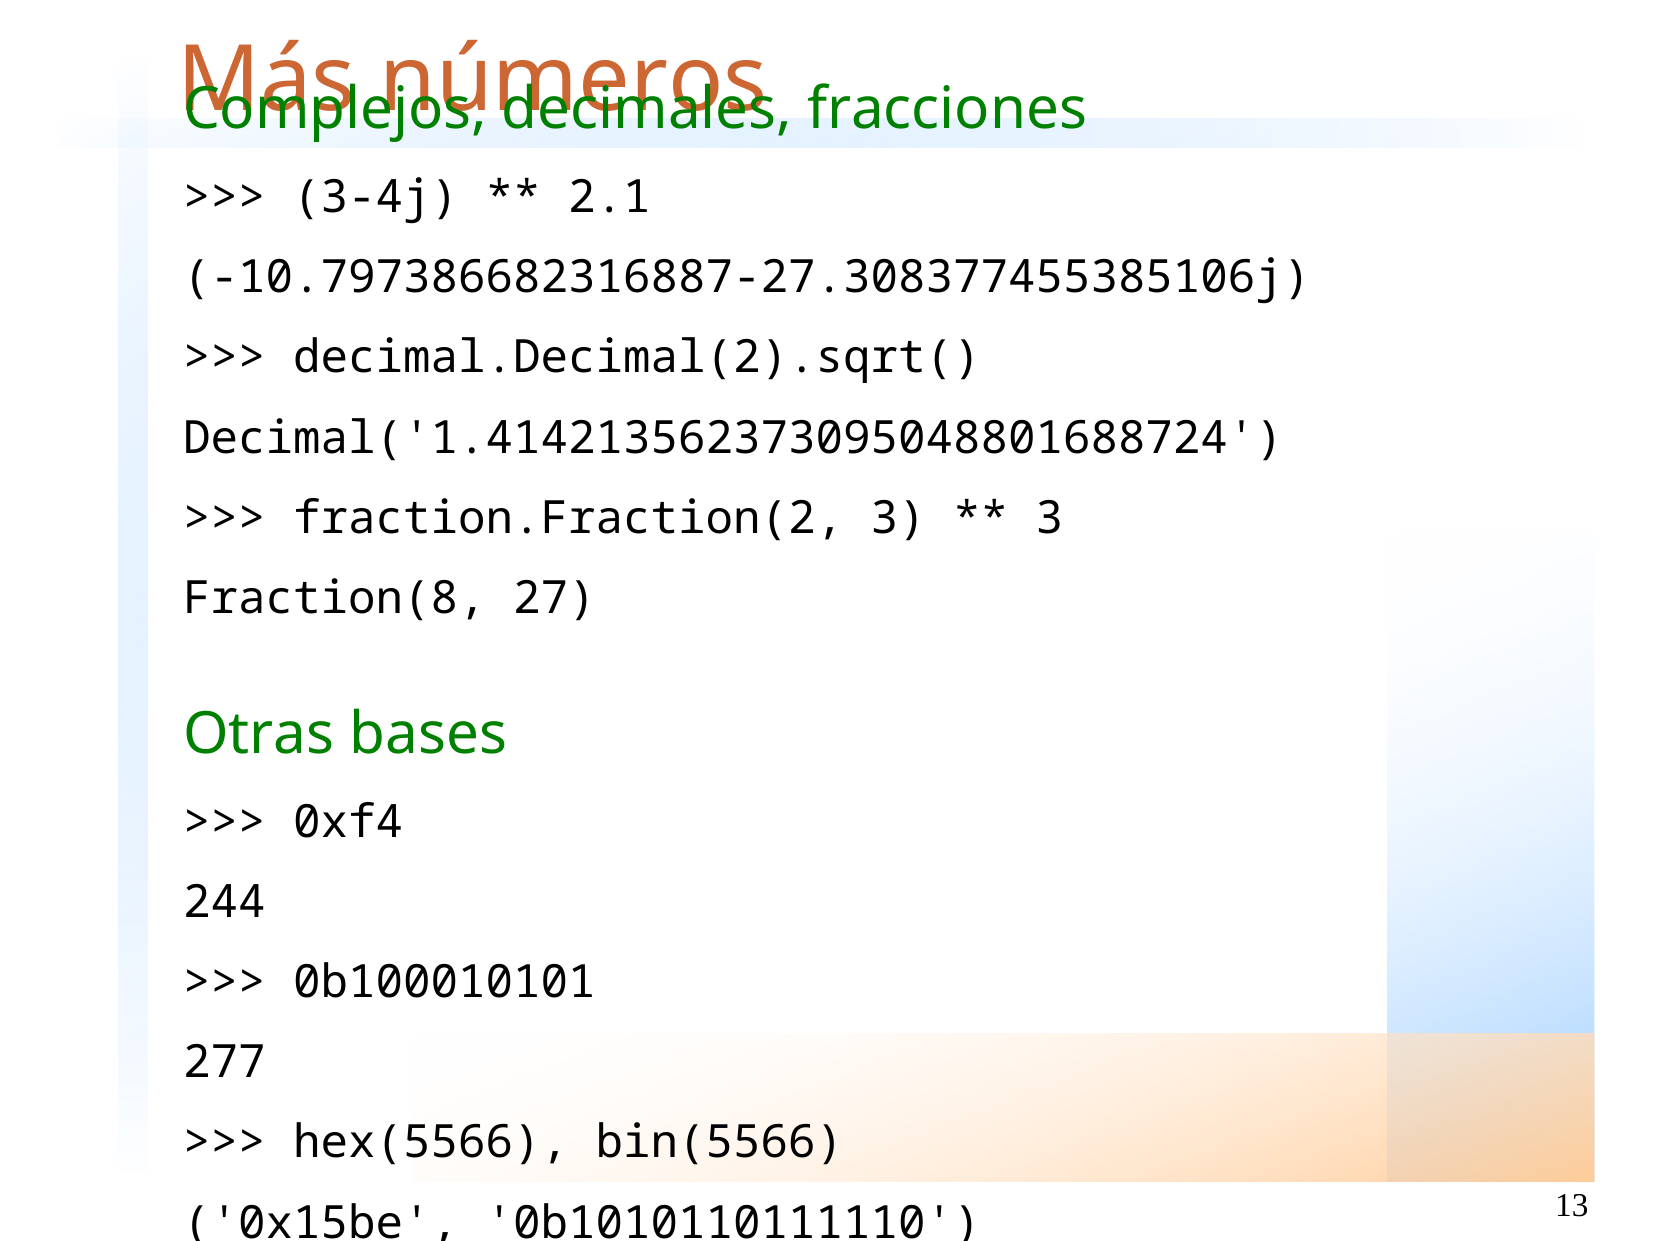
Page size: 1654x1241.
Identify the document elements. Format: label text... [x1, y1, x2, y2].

title Más números [177, 0, 1595, 147]
text_box Complejos, decimales, fracciones >>> (3-4j) ** 2.1 (-10.797386682316887-27.308377455385106j) >>> decimal.Decimal(2).sqrt() Decimal('1.414213562373095048801688724') >>> fraction.Fraction(2, 3) ** 3 Fraction(8, 27) Otras bases >>> 0xf4 244 >>> 0b100010101 277 >>> hex(5566), bin(5566) ('0x15be', '0b1010110111110') [147, 147, 1595, 1171]
